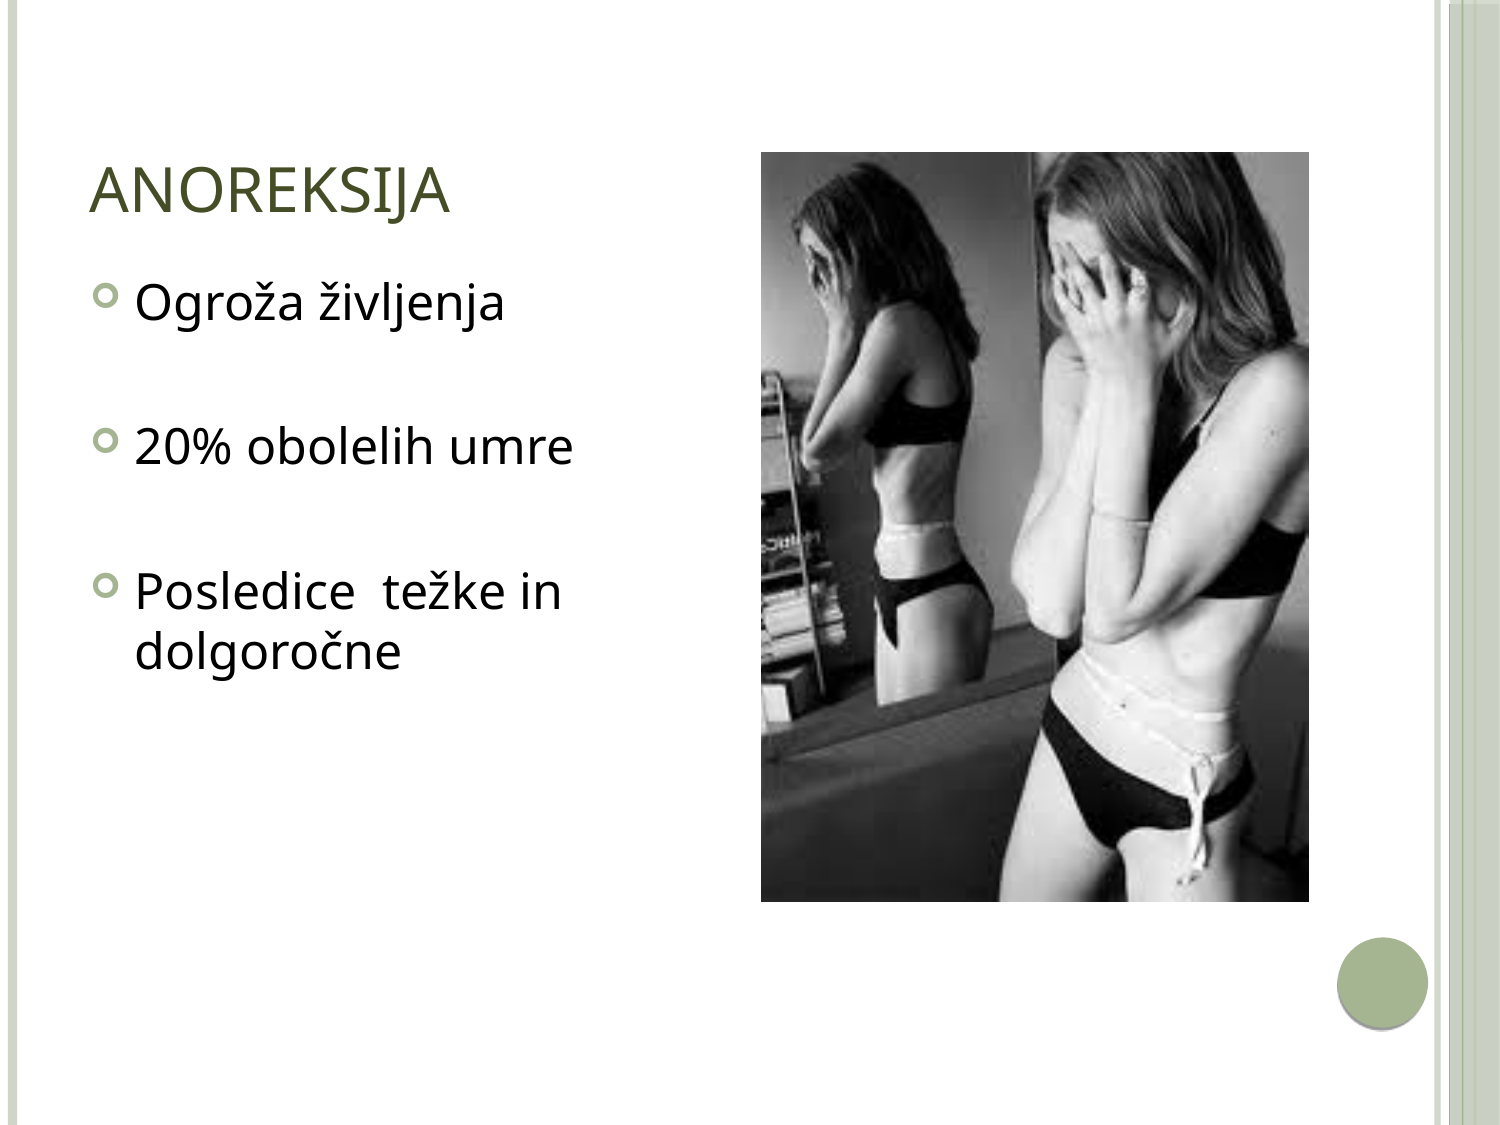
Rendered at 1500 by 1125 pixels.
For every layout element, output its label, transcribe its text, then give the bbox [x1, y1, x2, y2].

title Anoreksija [75, 45, 1300, 233]
picture [761, 152, 1309, 902]
list Ogroža življenja 20% obolelih umre Posledice težke in dolgoročne [75, 262, 675, 1013]
